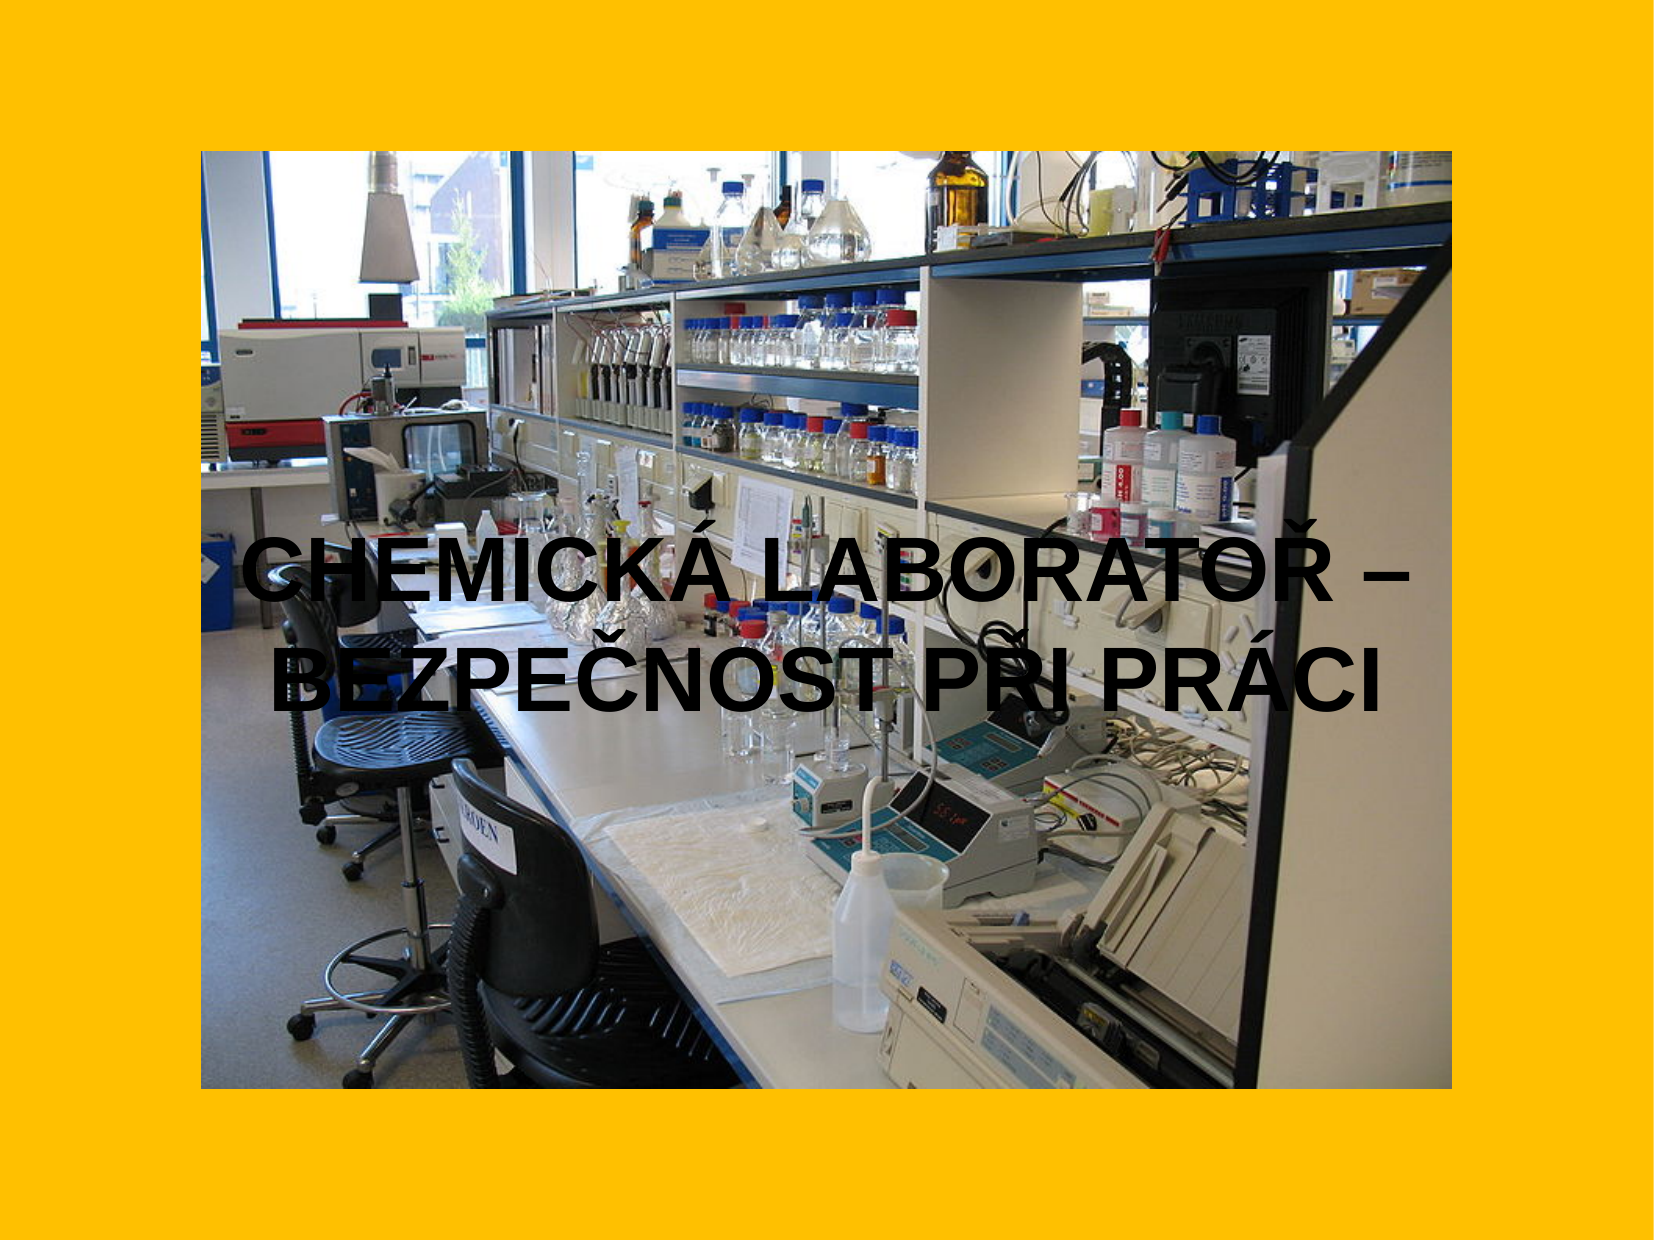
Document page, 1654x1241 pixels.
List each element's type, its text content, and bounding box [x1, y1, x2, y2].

title CHEMICKÁ LABORATOŘ – BEZPEČNOST PŘI PRÁCI [82, 510, 1571, 731]
picture [201, 731, 1452, 1089]
picture [201, 151, 1452, 510]
